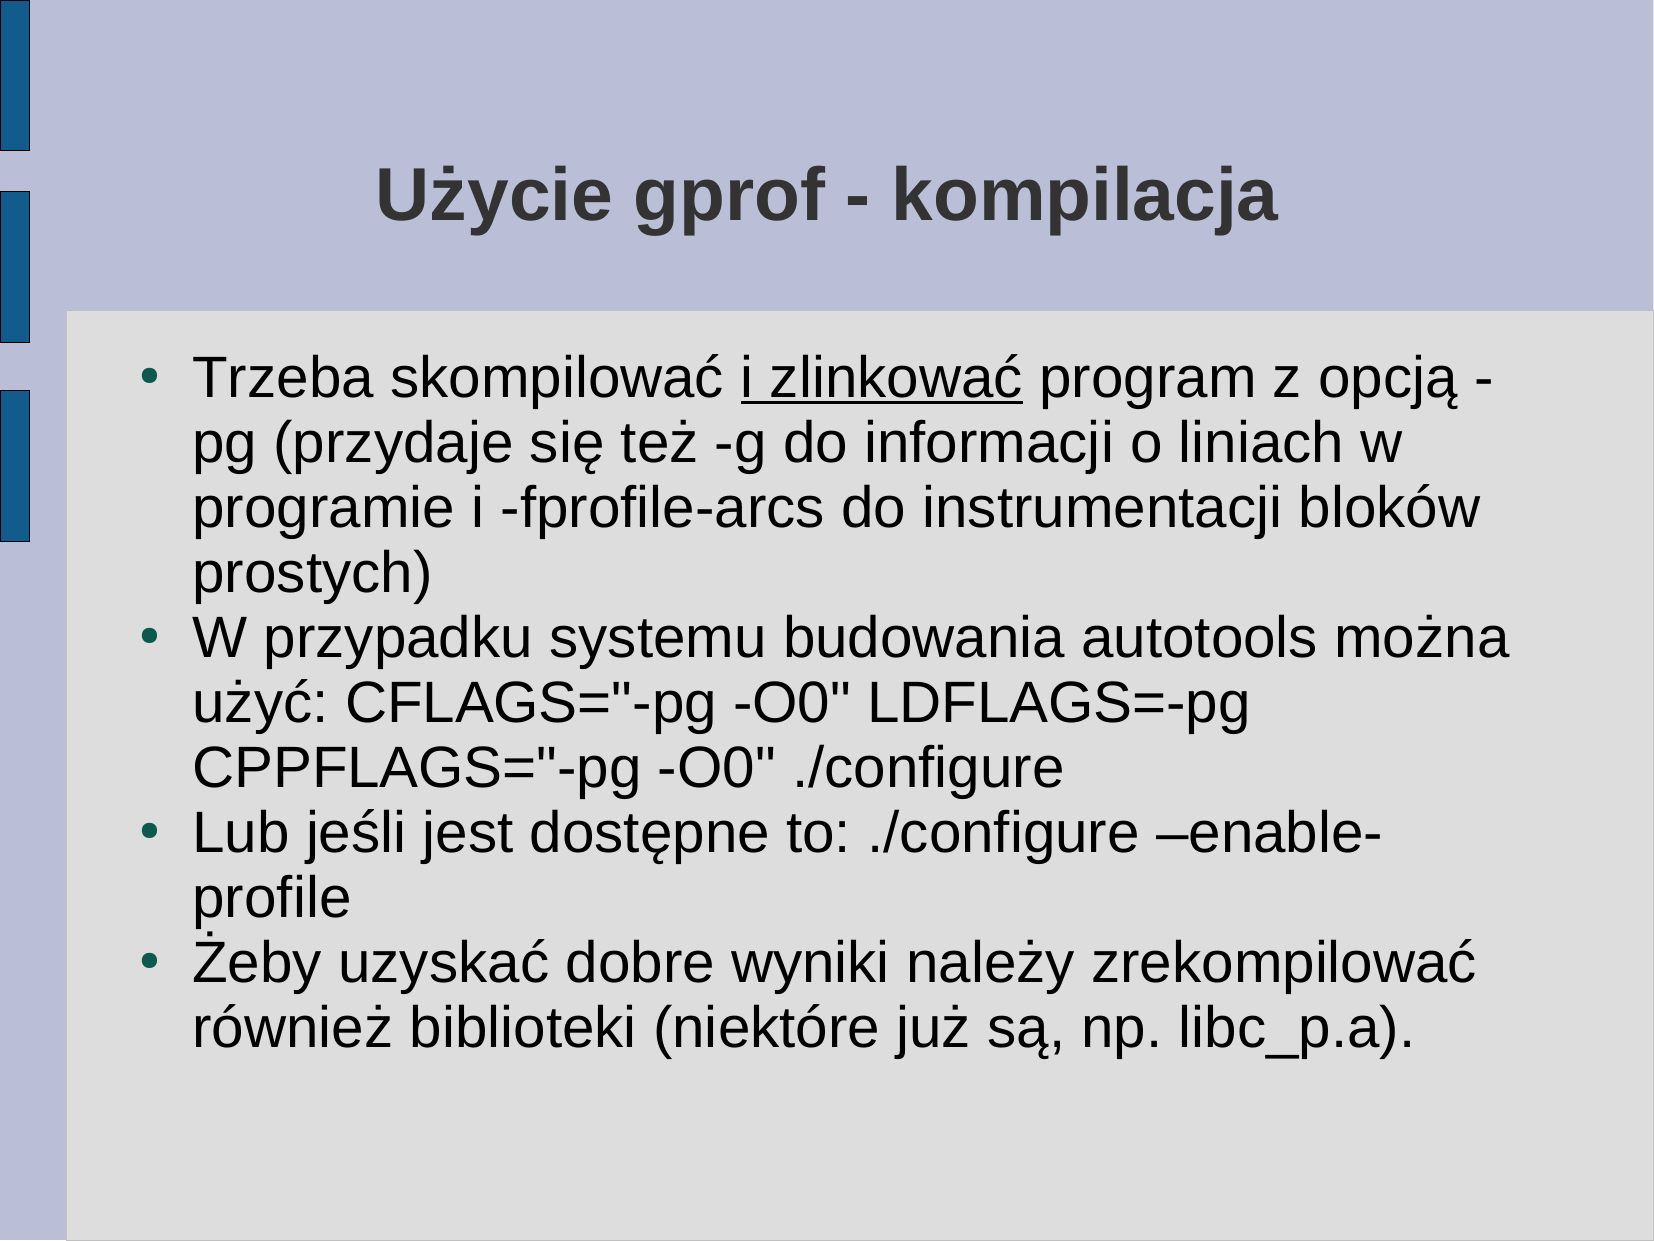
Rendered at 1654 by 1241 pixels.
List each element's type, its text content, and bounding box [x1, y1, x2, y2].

title Użycie gprof - kompilacja [121, 91, 1534, 299]
list Trzeba skompilować i zlinkować program z opcją -pg (przydaje się też -g do informacji o liniach w programie i -fprofile-arcs do instrumentacji bloków prostych) W przypadku systemu budowania autotools można użyć: CFLAGS="-pg -O0" LDFLAGS=-pg CPPFLAGS="-pg -O0" ./configure Lub jeśli jest dostępne to: ./configure –enable-profile Żeby uzyskać dobre wyniki należy zrekompilować również biblioteki (niektóre już są, np. libc_p.a). [121, 344, 1534, 1143]
